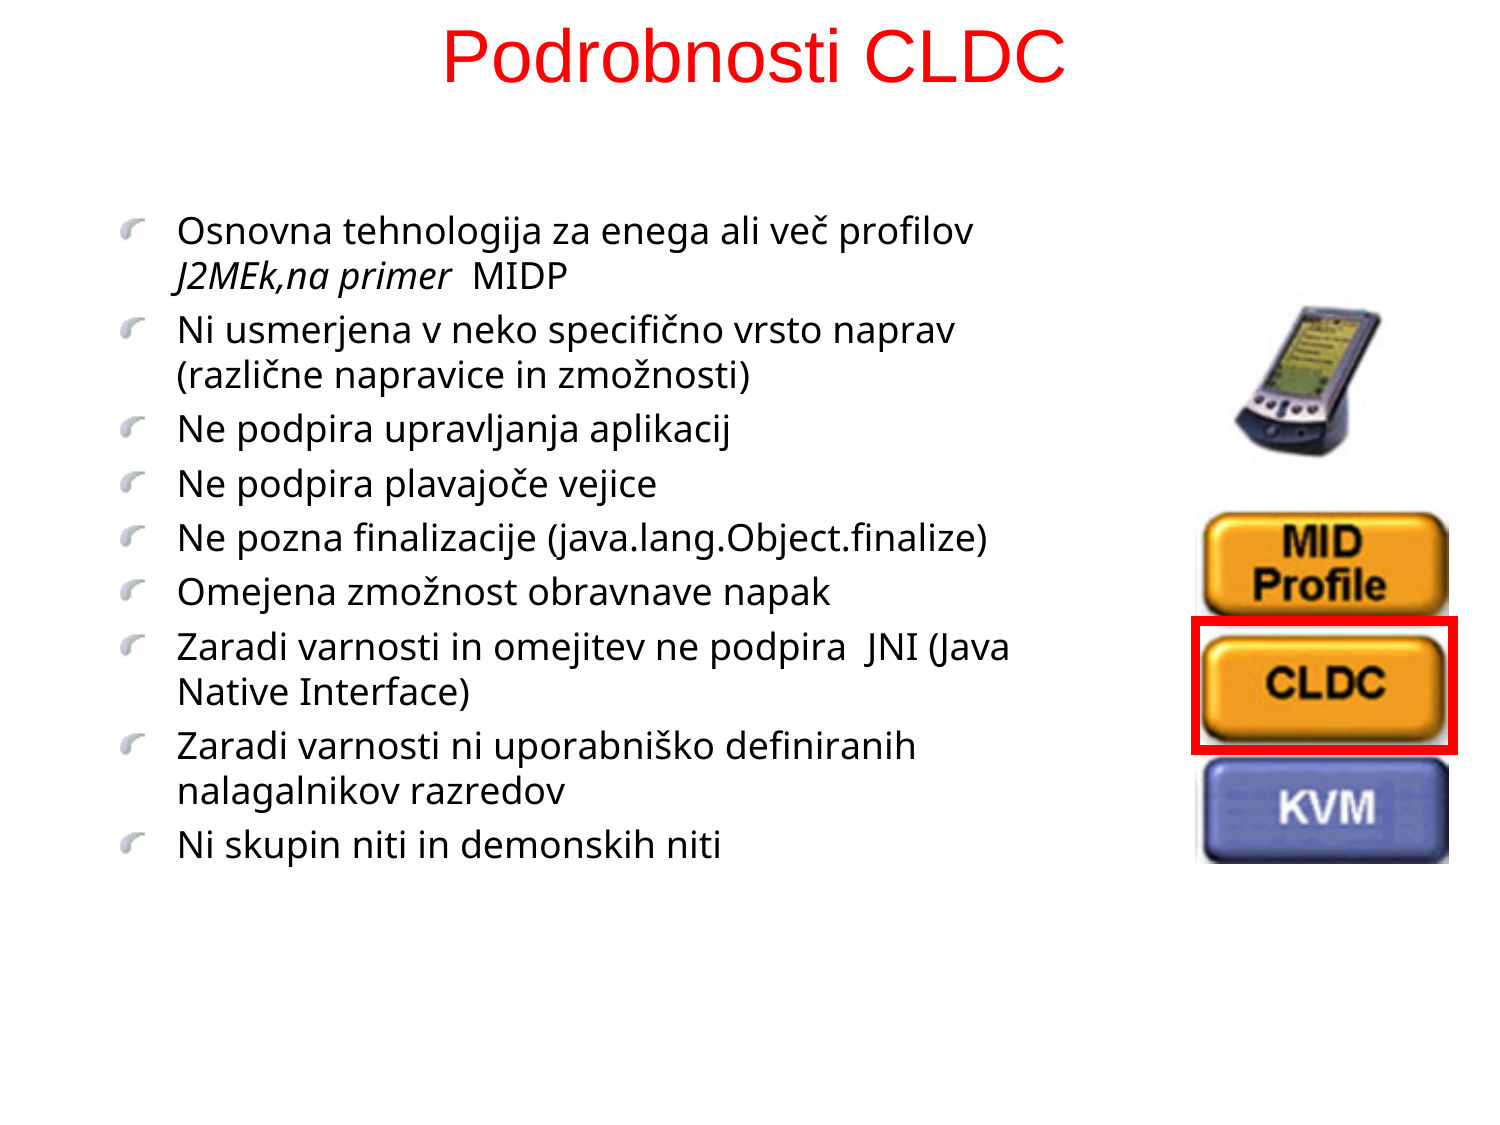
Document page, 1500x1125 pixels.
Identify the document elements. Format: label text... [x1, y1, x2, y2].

picture [1200, 626, 1448, 745]
title Podrobnosti CLDC [117, 0, 1393, 106]
list Osnovna tehnologija za enega ali več profilov J2MEk,na primer MIDP Ni usmerjena v neko specifično vrsto naprav (različne napravice in zmožnosti) Ne podpira upravljanja aplikacij Ne podpira plavajoče vejice Ne pozna finalizacije (java.lang.Object.finalize) Omejena zmožnost obravnave napak Zaradi varnosti in omejitev ne podpira JNI (Java Native Interface) Zaradi varnosti ni uporabniško definiranih nalagalnikov razredov Ni skupin niti in demonskih niti [105, 199, 1102, 893]
picture [1195, 755, 1449, 865]
picture [1195, 292, 1449, 616]
